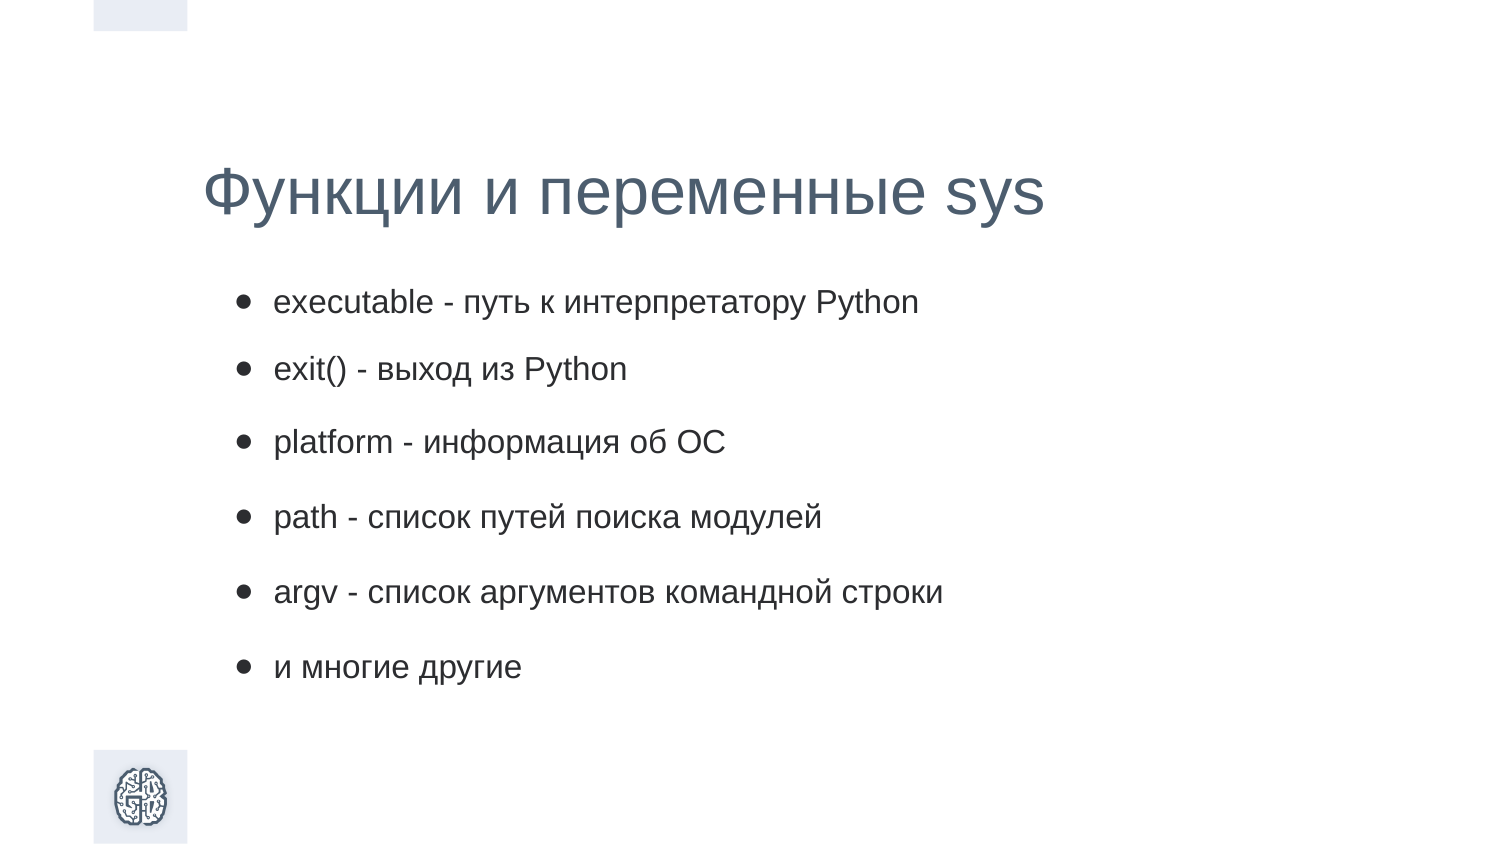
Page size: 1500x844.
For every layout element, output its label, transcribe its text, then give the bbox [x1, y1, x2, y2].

text_box path - список путей поиска модулей [187, 469, 1313, 542]
text_box и многие другие [187, 619, 1313, 692]
text_box executable - путь к интерпретатору Python [187, 259, 1312, 322]
text_box exit() - выход из Python [187, 321, 1313, 394]
text_box platform - информация об ОС [187, 394, 1313, 467]
picture [106, 760, 175, 834]
text_box Функции и переменные sys [187, 93, 1312, 259]
text_box argv - список аргументов командной строки [187, 544, 1313, 617]
